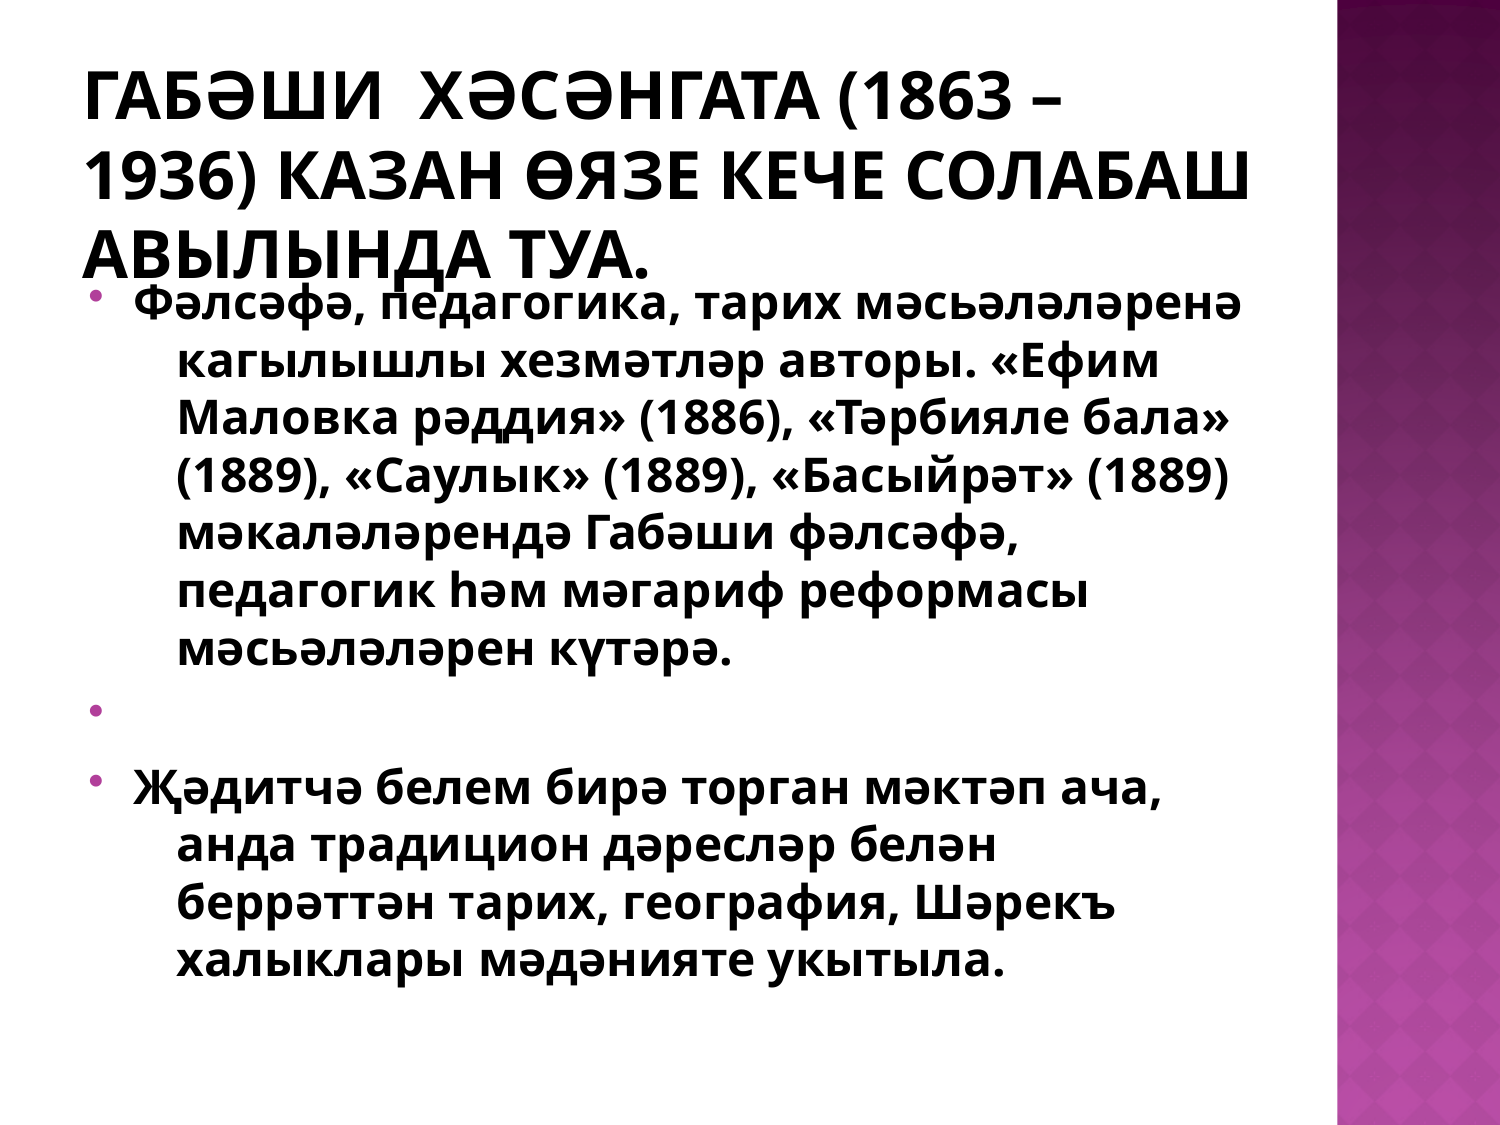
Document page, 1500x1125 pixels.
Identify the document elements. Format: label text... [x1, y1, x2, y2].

title Габәши Хәсәнгата (1863 – 1936) Казан өязе Кече Солабаш авылыНДА ТУА. [75, 52, 1263, 240]
list Фәлсәфә, педагогика, тарих мәсьәләләренә кагылышлы хезмәтләр авторы. «Ефим Маловка рәддия» (1886), «Тәрбияле бала» (1889), «Саулык» (1889), «Басыйрәт» (1889) мәкаләләрендә Габәши фәлсәфә, педагогик һәм мәгариф реформасы мәсьәләләрен күтәрә. Җәдитчә белем бирә торган мәктәп ача, анда традицион дәресләр белән беррәттән тарих, география, Шәрекъ халыклары мәдәнияте укытыла. [75, 264, 1263, 1060]
